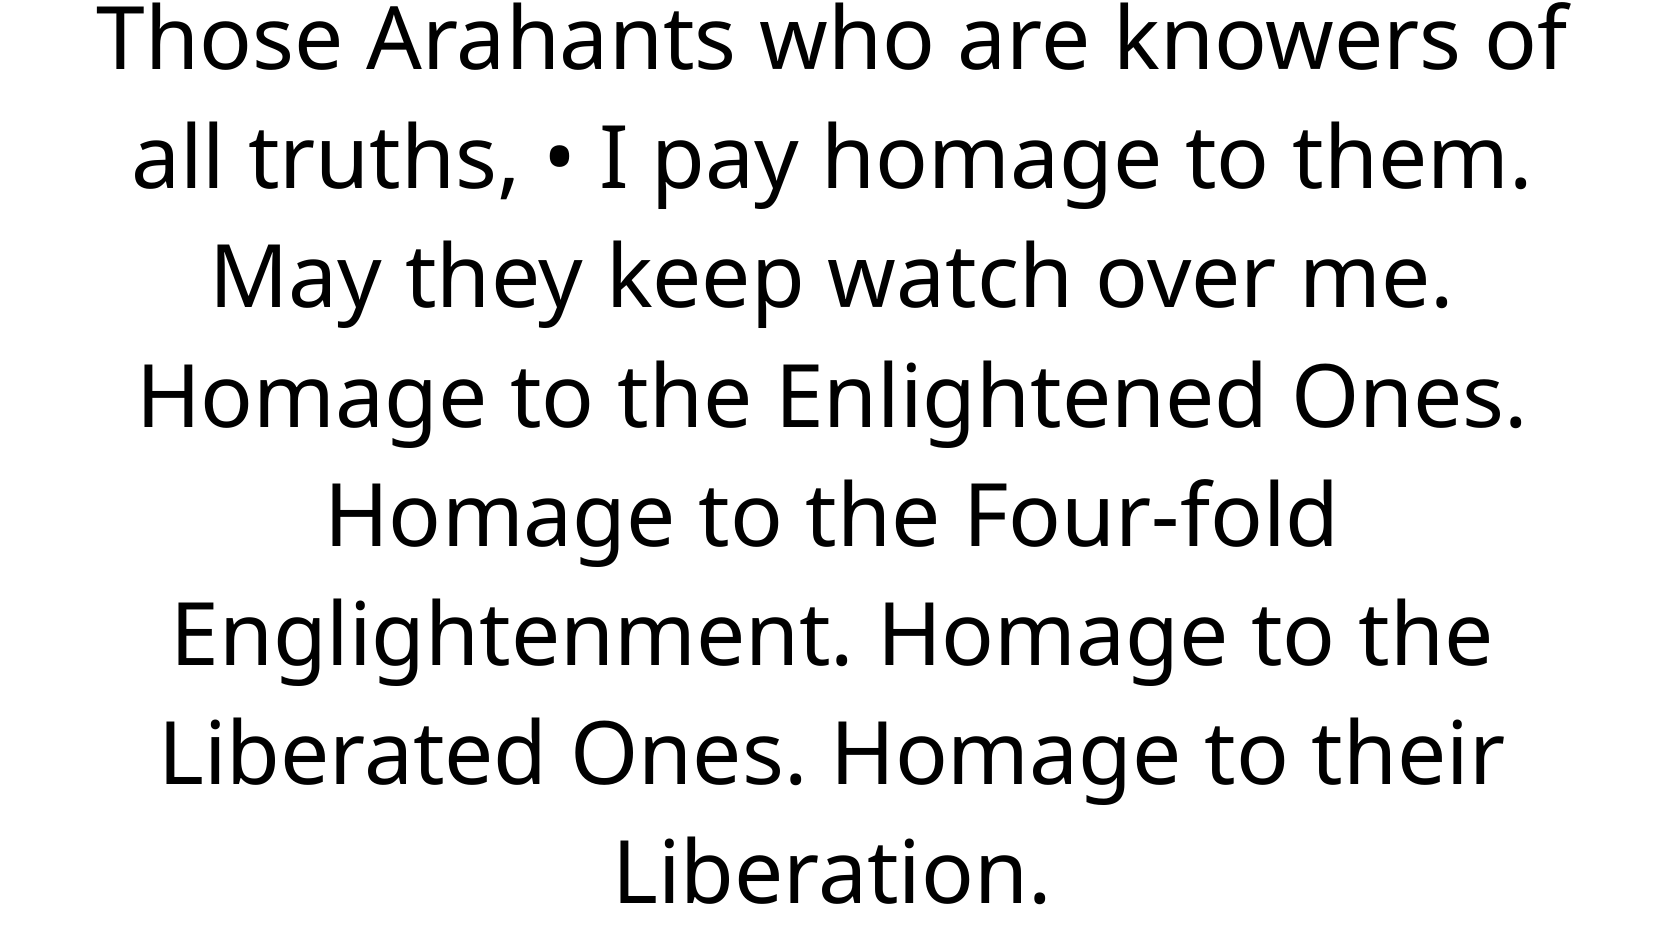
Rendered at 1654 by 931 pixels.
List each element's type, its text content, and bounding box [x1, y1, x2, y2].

subtitle Those Arahants who are knowers of all truths, • I pay homage to them. May they keep watch over me. Homage to the Enlightened Ones. Homage to the Four-fold Englightenment. Homage to the Liberated Ones. Homage to their Liberation. [87, 32, 1577, 873]
